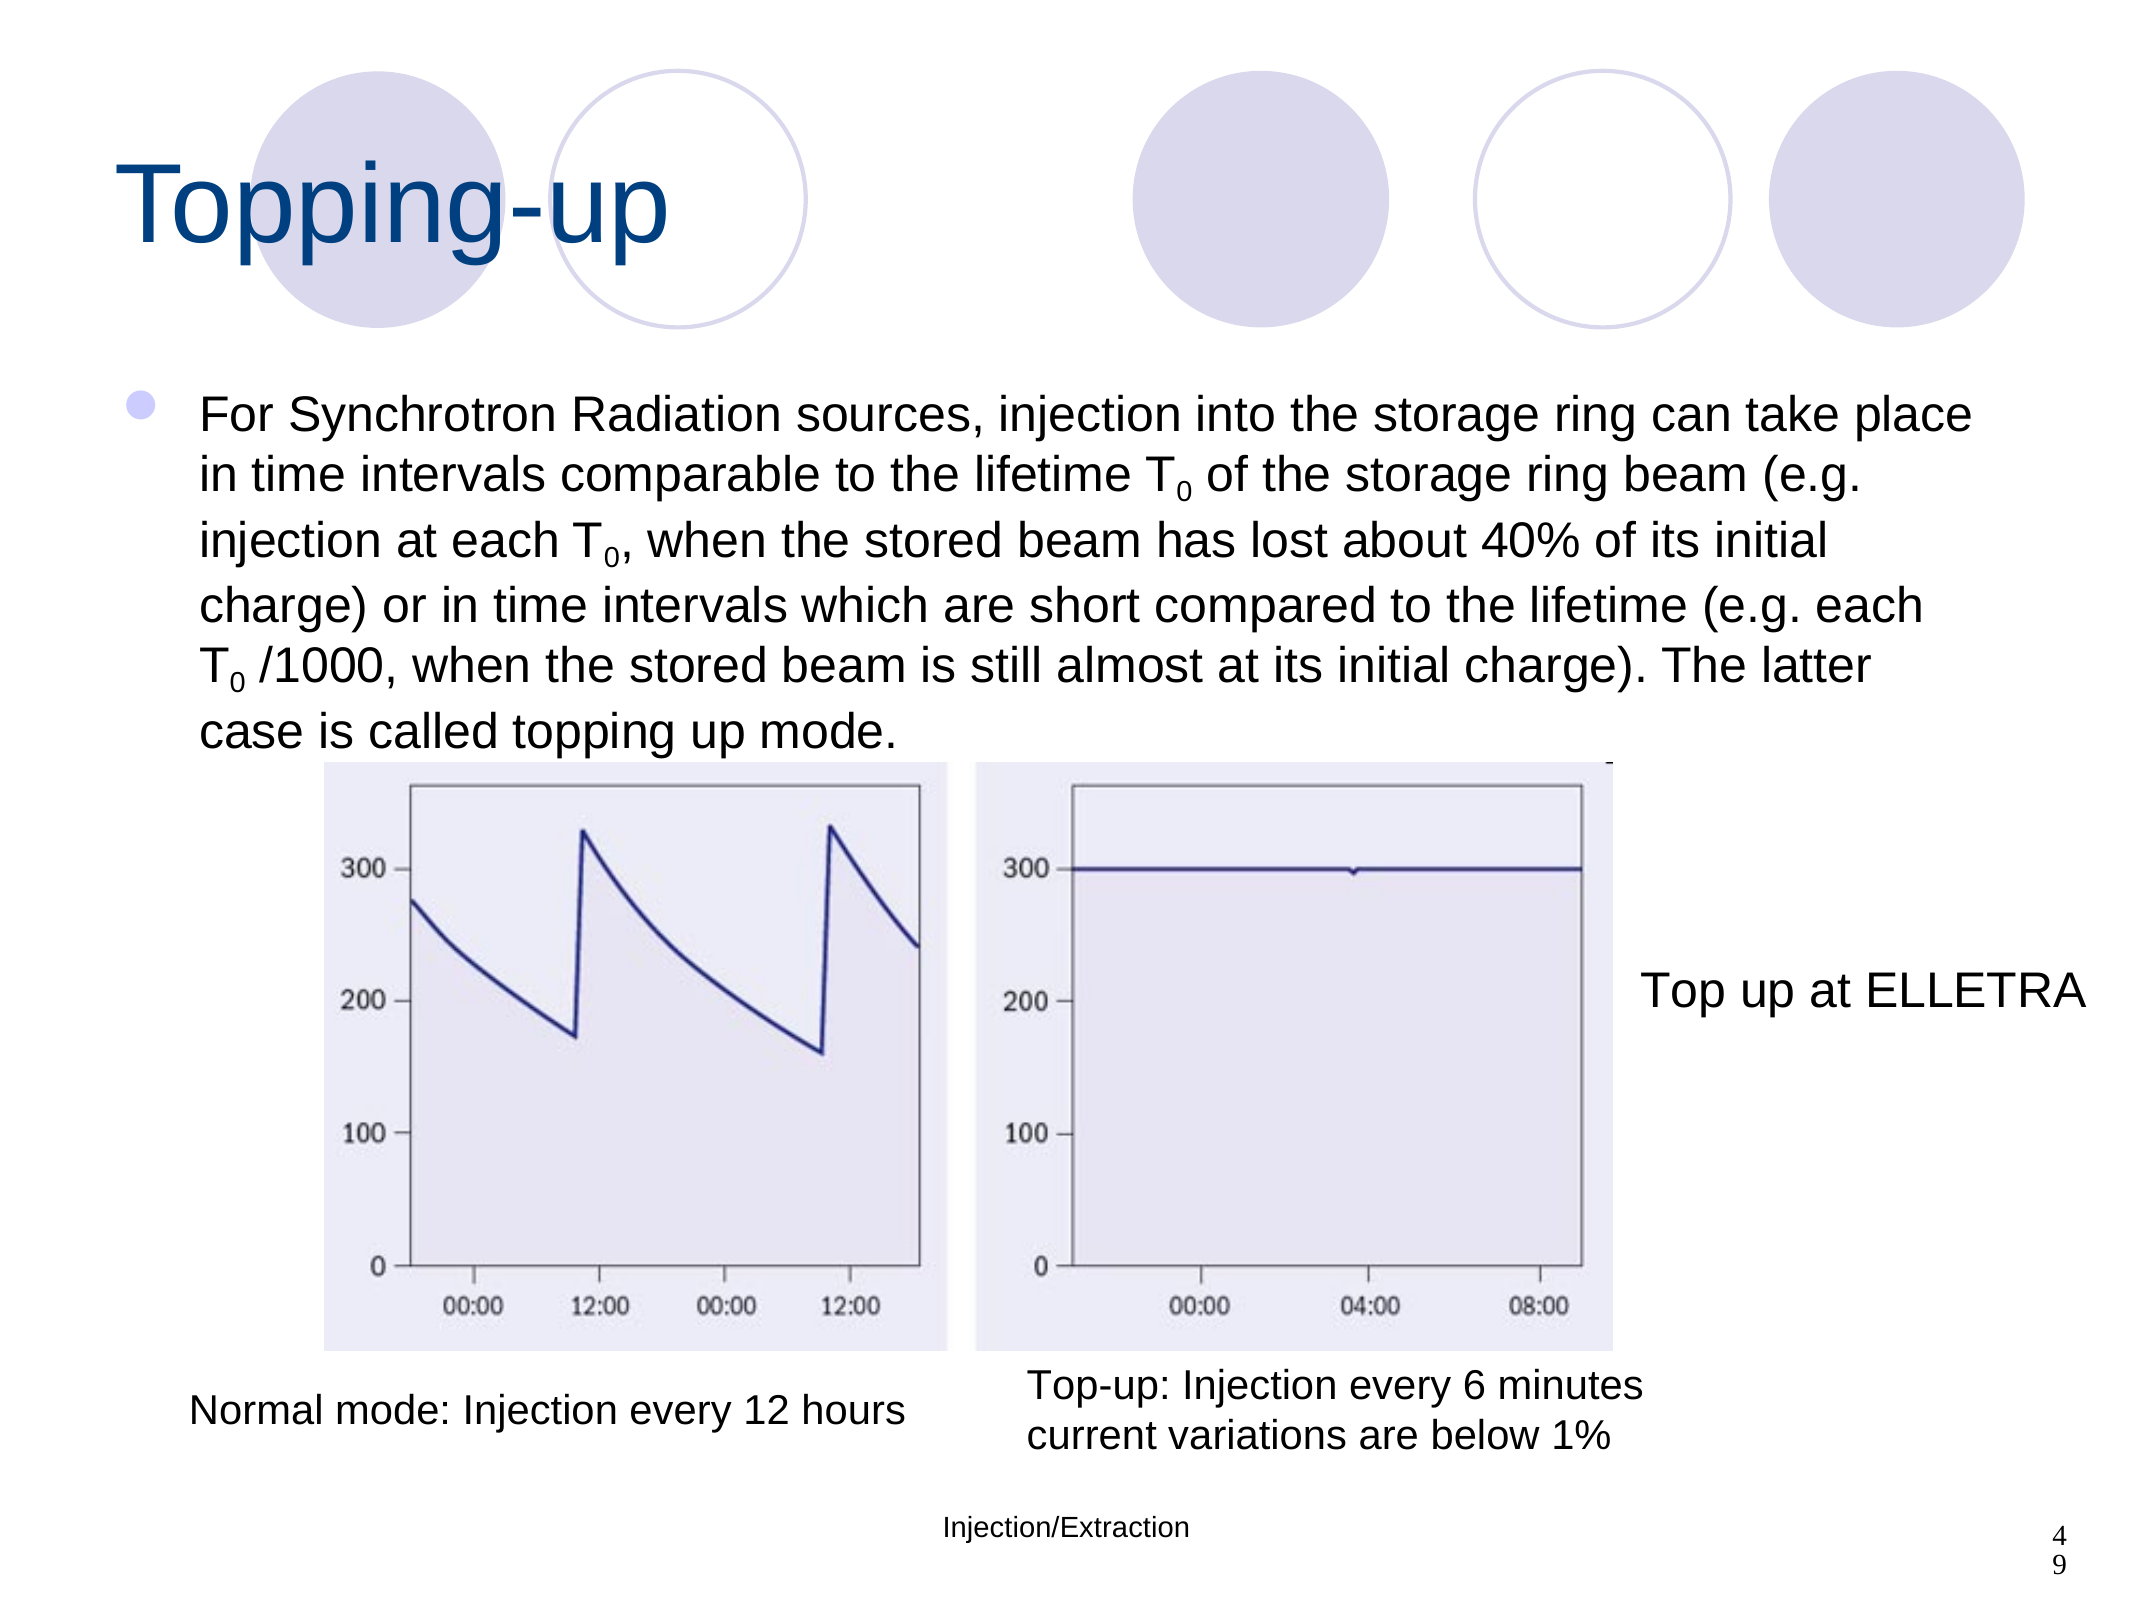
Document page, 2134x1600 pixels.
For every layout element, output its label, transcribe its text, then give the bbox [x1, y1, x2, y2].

text_box Top up at ELLETRA [1625, 949, 2103, 1026]
list For Synchrotron Radiation sources, injection into the storage ring can take place in time intervals comparable to the lifetime T0 of the storage ring beam (e.g. injection at each T0, when the stored beam has lost about 40% of its initial charge) or in time intervals which are short compared to the lifetime (e.g. each T0 /1000, when the stored beam is still almost at its initial charge). The latter case is called topping up mode. [106, 372, 2028, 1600]
title Topping-up [106, 21, 2028, 372]
picture [324, 762, 1613, 1351]
text_box Normal mode: Injection every 12 hours [174, 1374, 922, 1441]
text_box Top-up: Injection every 6 minutes current variations are below 1% [1011, 1349, 1671, 1466]
